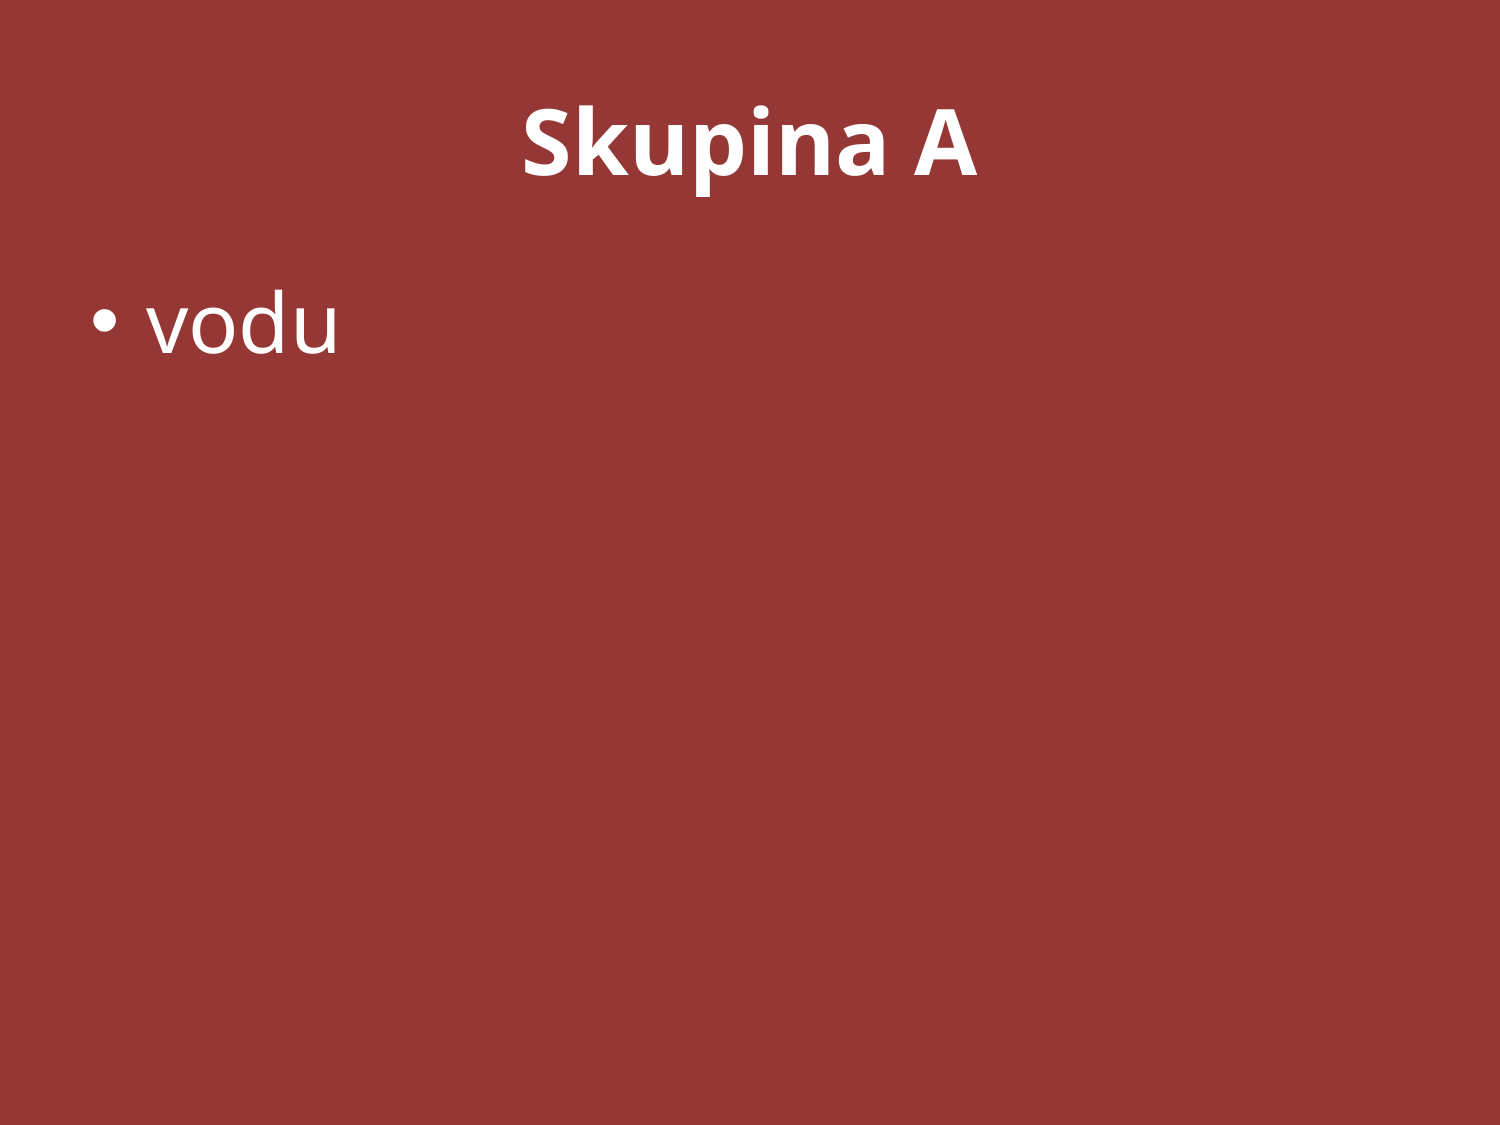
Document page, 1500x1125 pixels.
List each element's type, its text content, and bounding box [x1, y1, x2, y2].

title Skupina A [75, 45, 1426, 233]
list vodu [75, 262, 1426, 1006]
